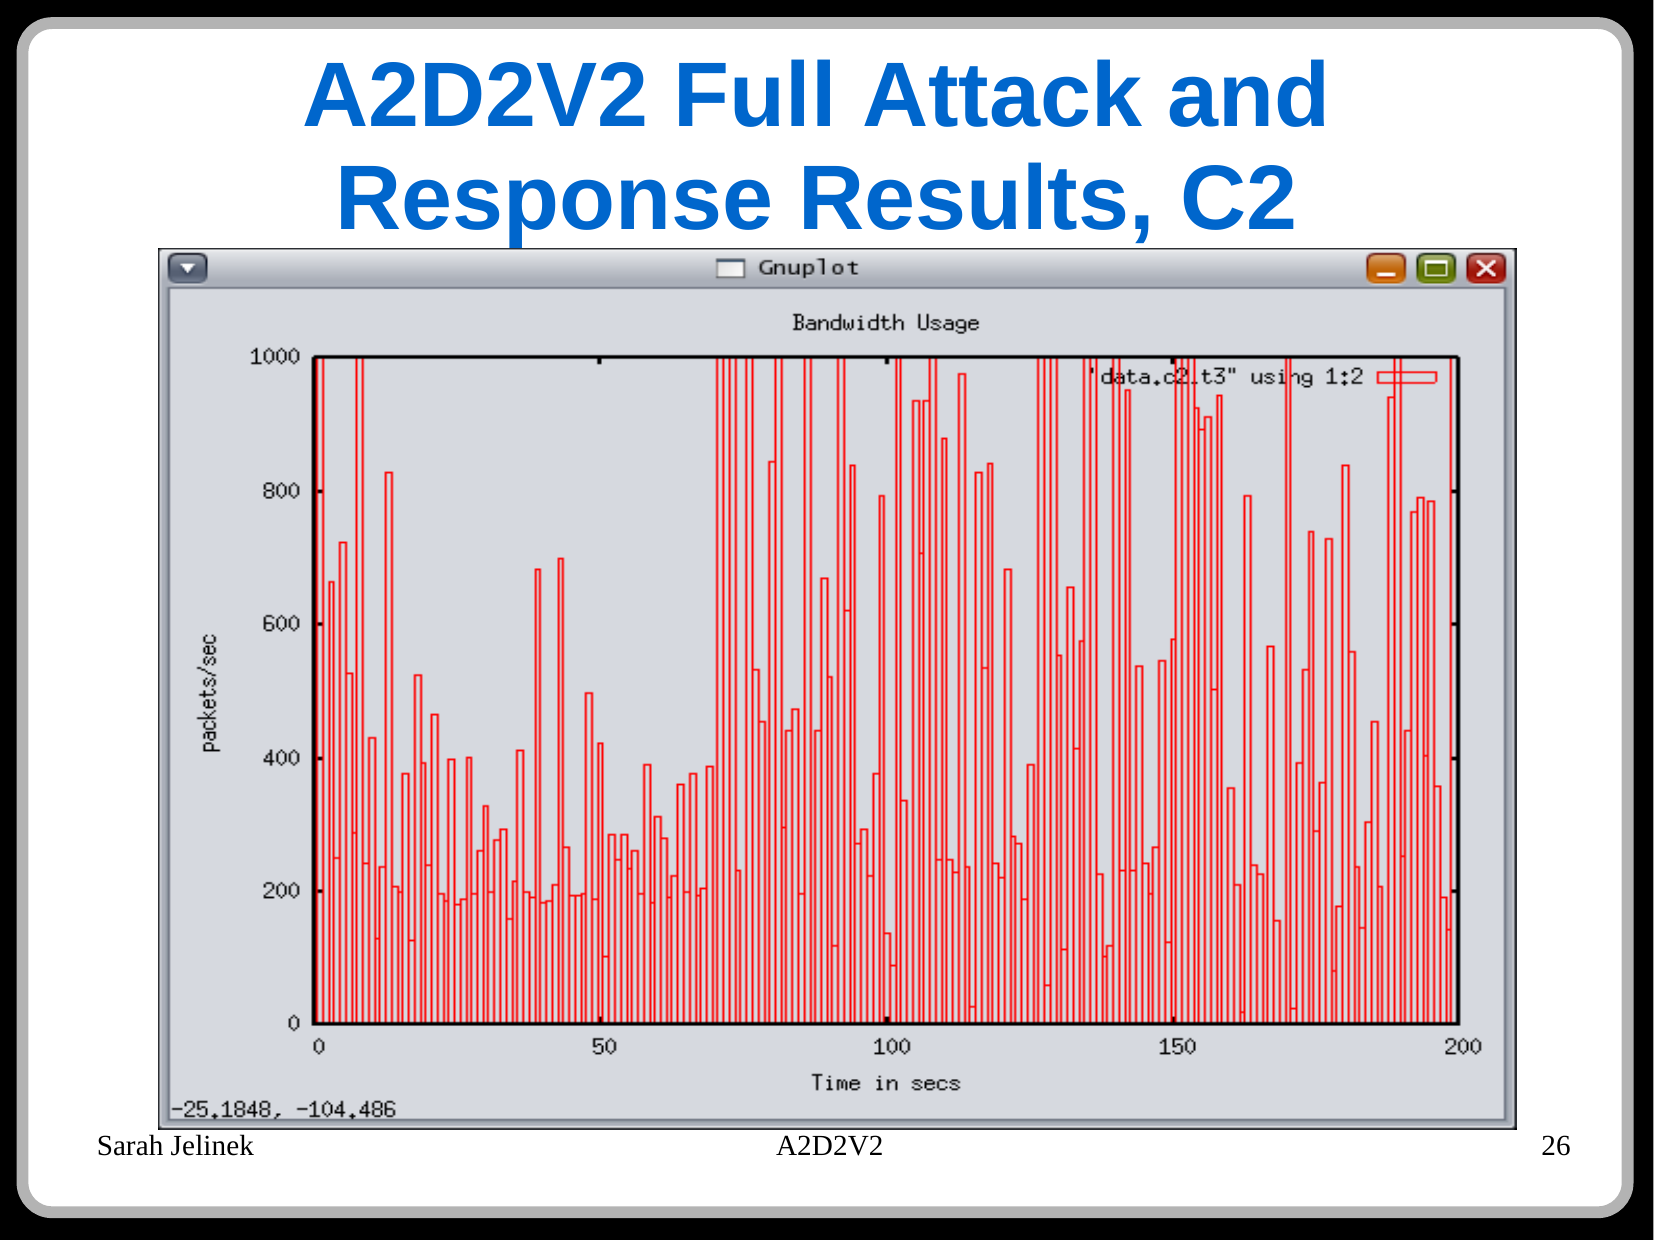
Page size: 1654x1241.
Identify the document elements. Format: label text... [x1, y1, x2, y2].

picture [158, 248, 1517, 1130]
title A2D2V2 Full Attack and Response Results, C2 [91, 40, 1543, 253]
